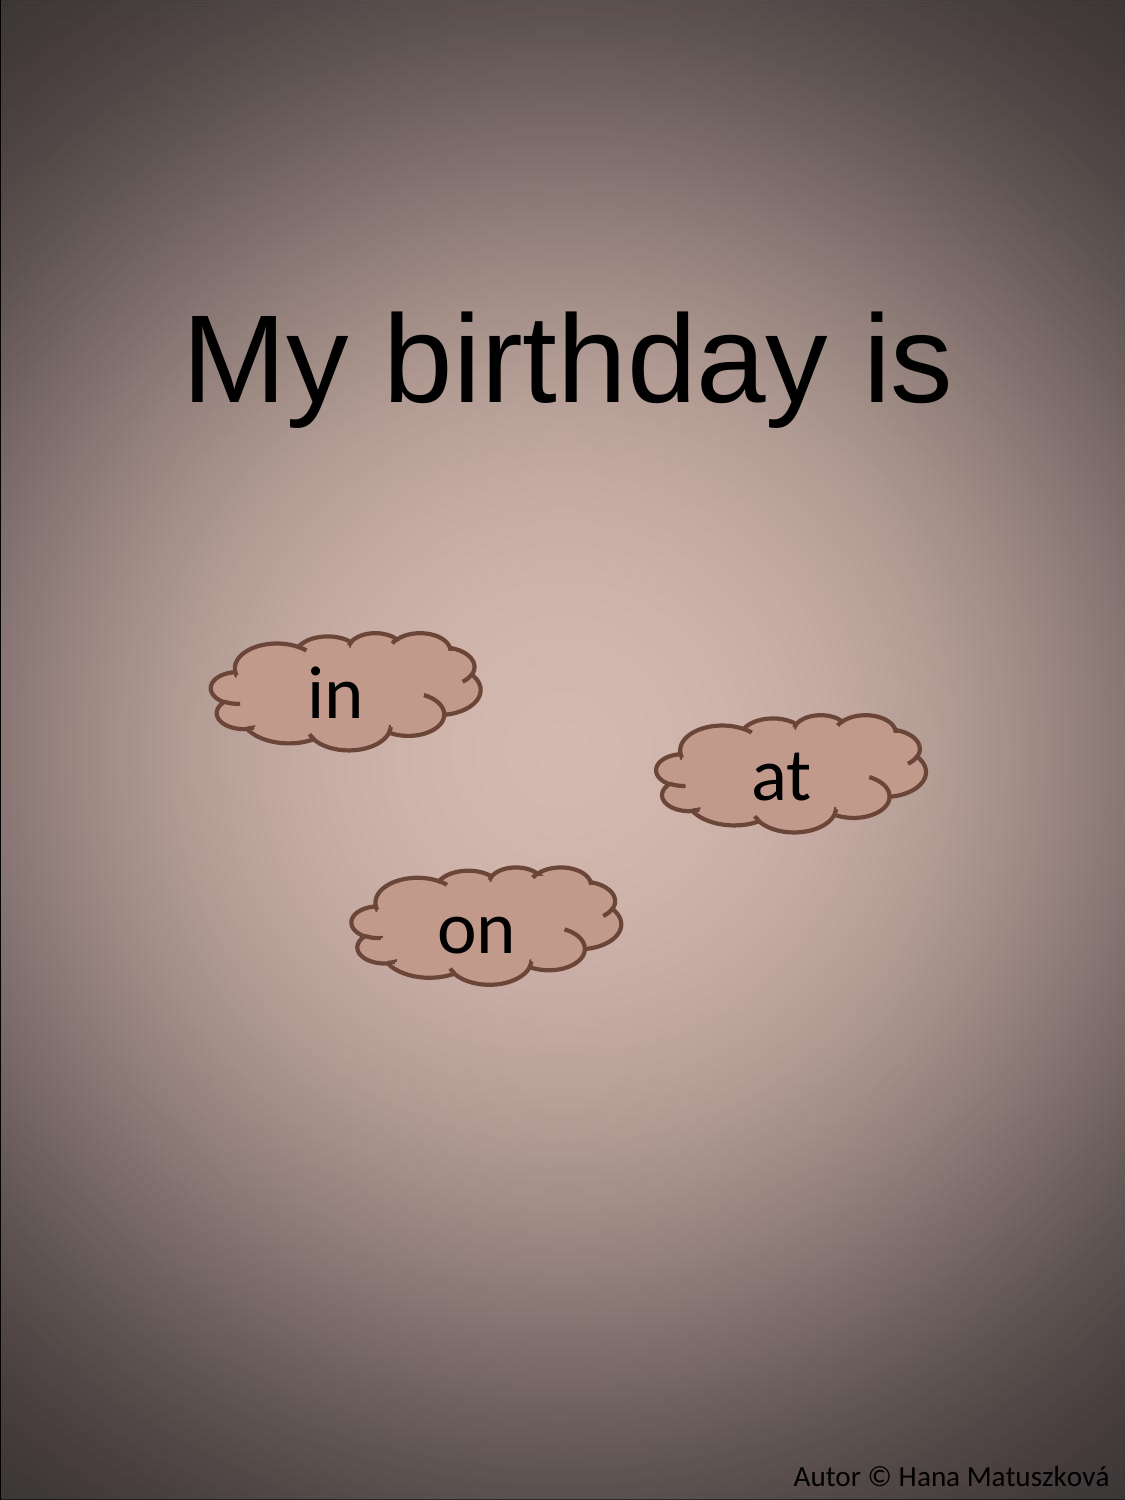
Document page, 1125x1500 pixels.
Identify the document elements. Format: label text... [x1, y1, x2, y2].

text_box Autor © Hana Matuszková [778, 1449, 1125, 1500]
picture [0, 0, 1125, 1500]
text_box in [210, 633, 481, 751]
text_box on [351, 867, 622, 985]
text_box at [656, 715, 926, 833]
text_box My birthday is [164, 270, 973, 436]
